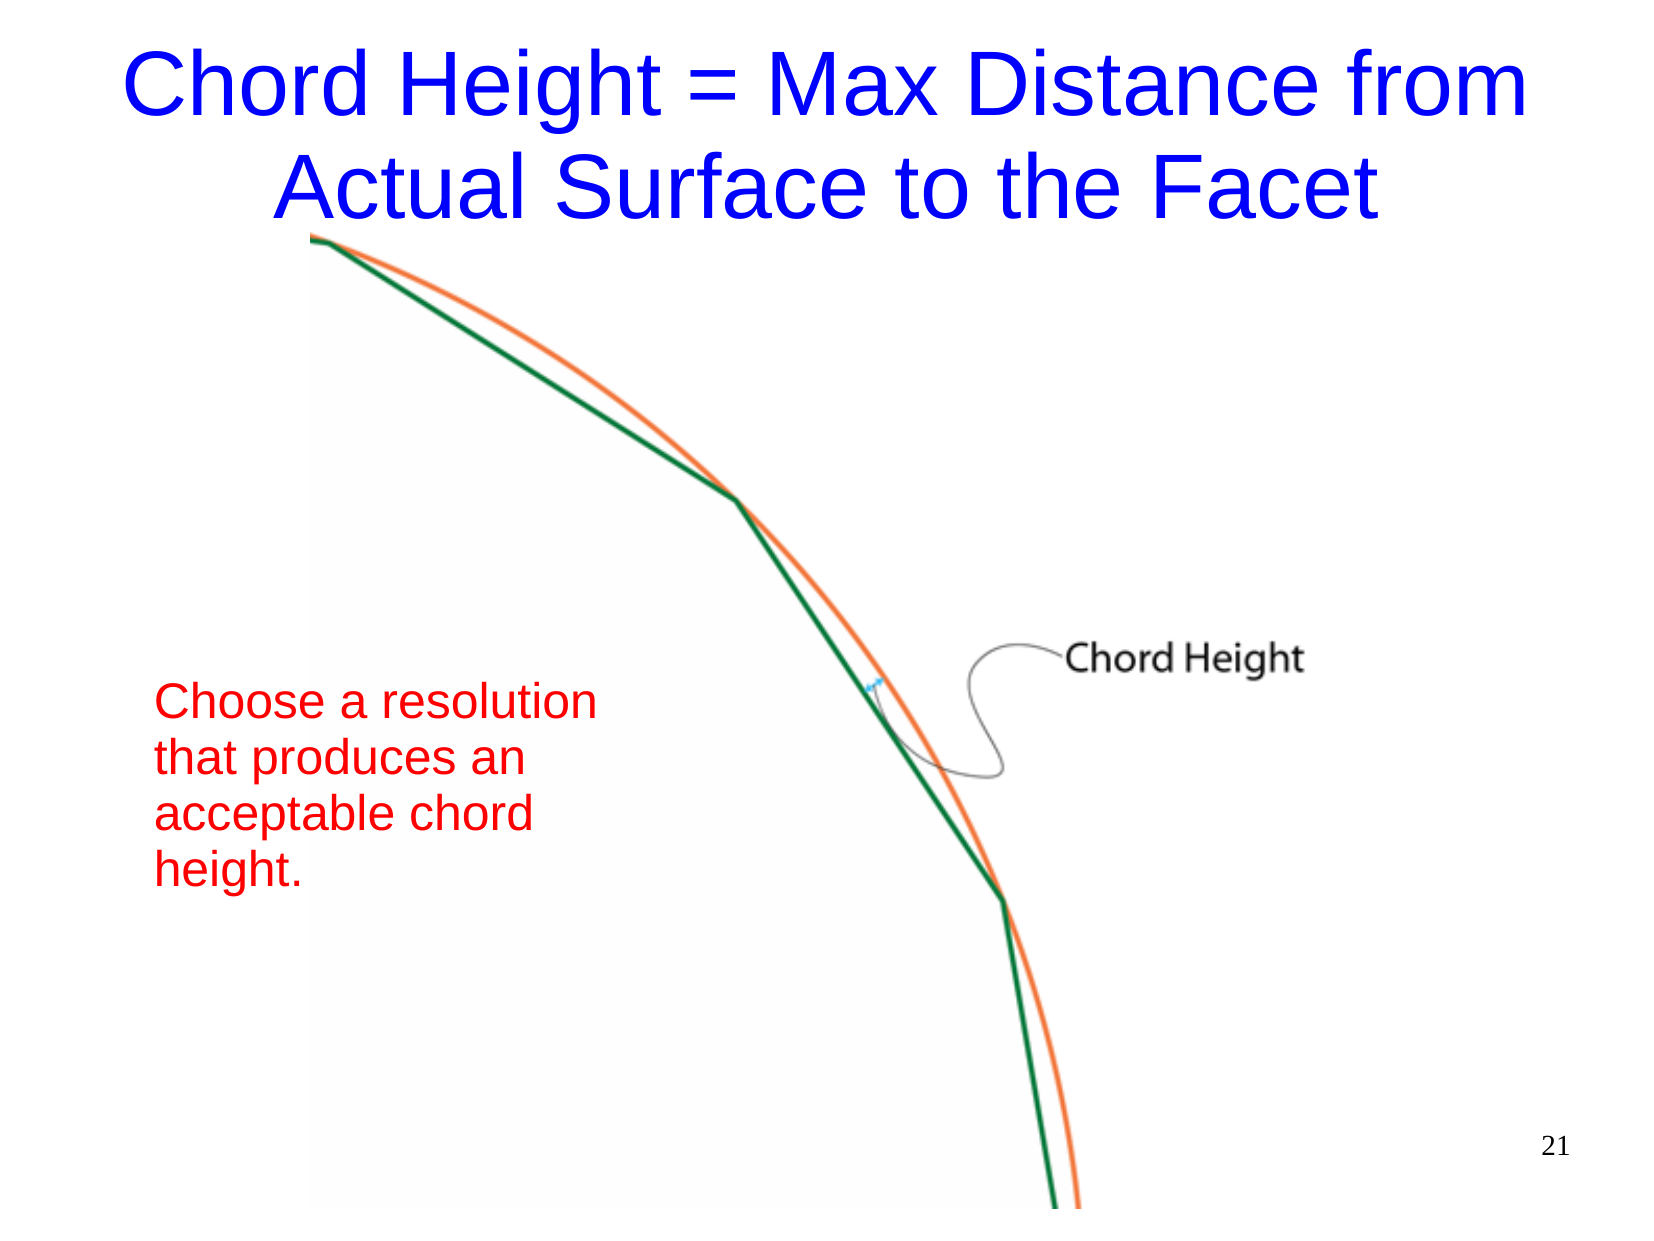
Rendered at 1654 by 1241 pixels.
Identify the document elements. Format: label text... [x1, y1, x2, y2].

title Chord Height = Max Distance from Actual Surface to the Facet [82, 31, 1571, 239]
picture [310, 239, 1353, 1209]
text_box Choose a resolution that produces an acceptable chord height. [138, 666, 701, 905]
